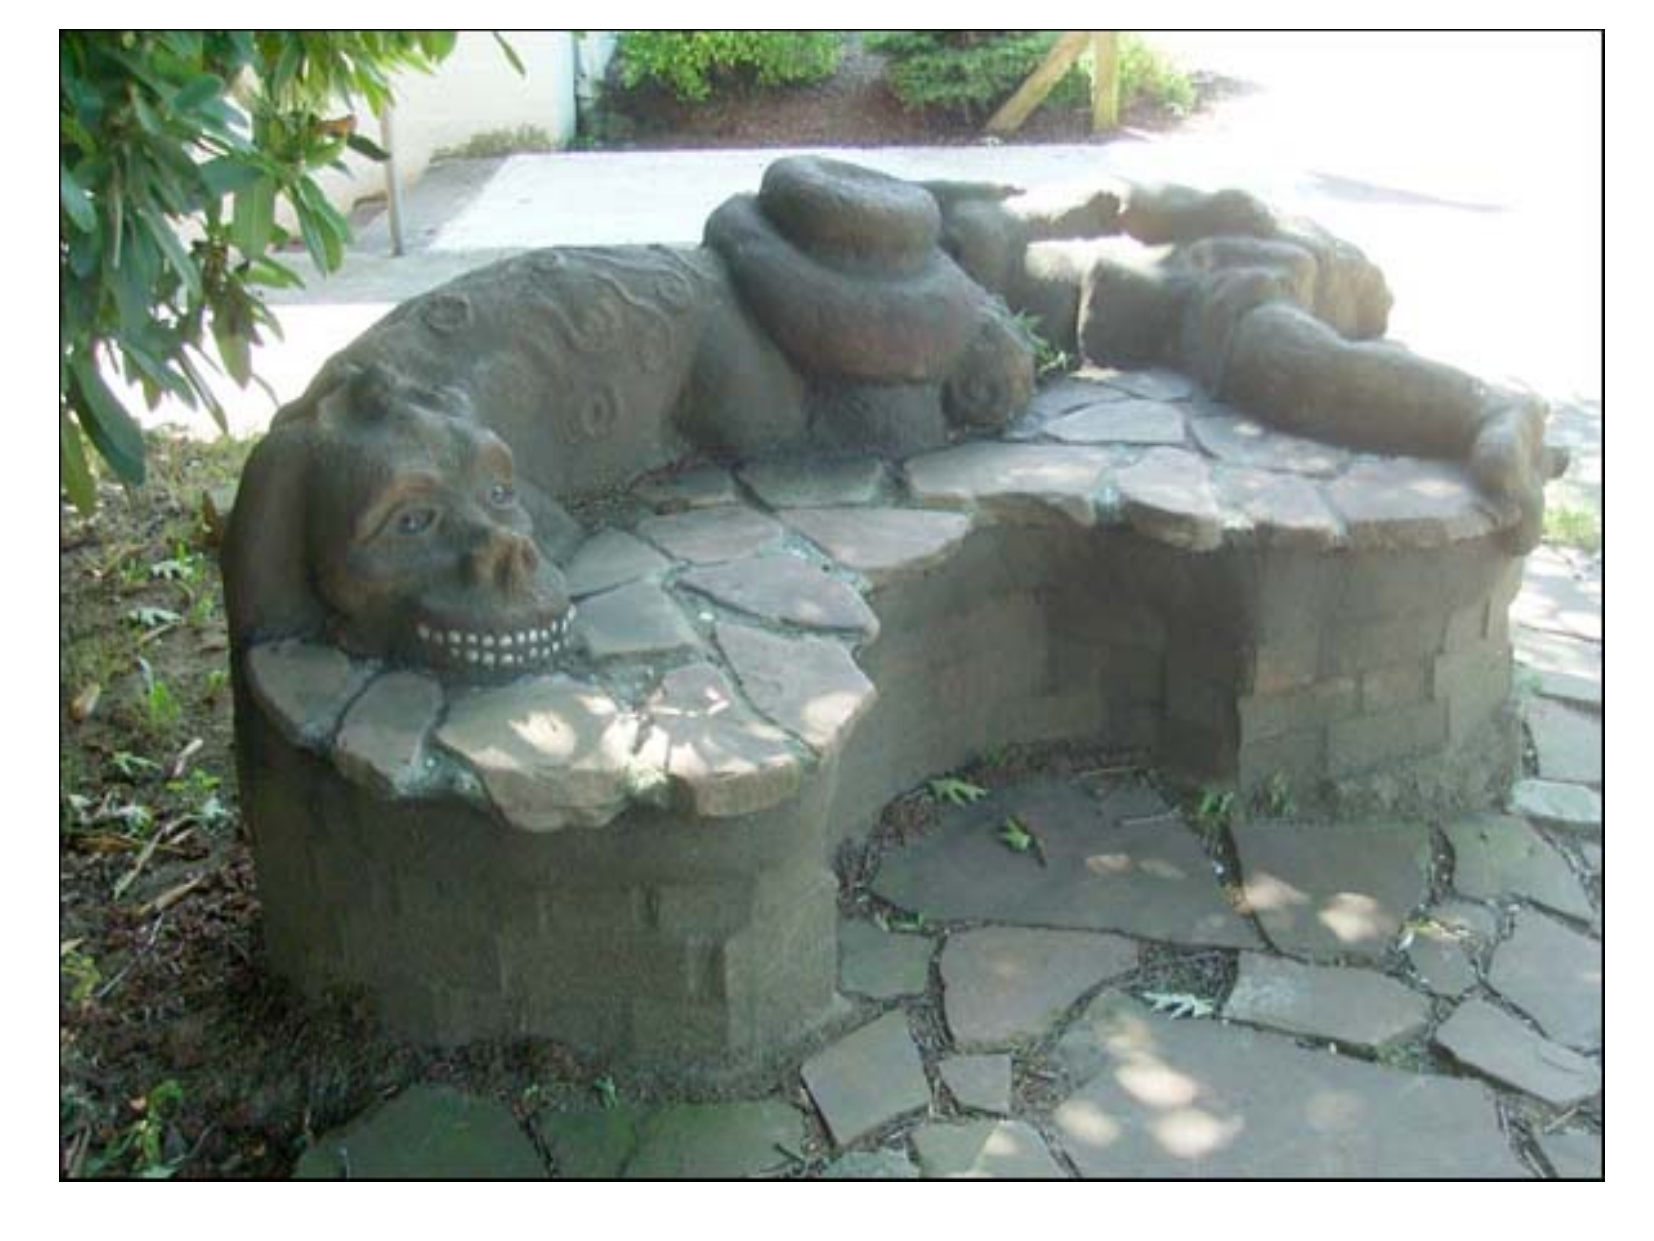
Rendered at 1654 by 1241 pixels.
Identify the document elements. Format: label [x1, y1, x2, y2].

picture [59, 29, 1605, 1182]
